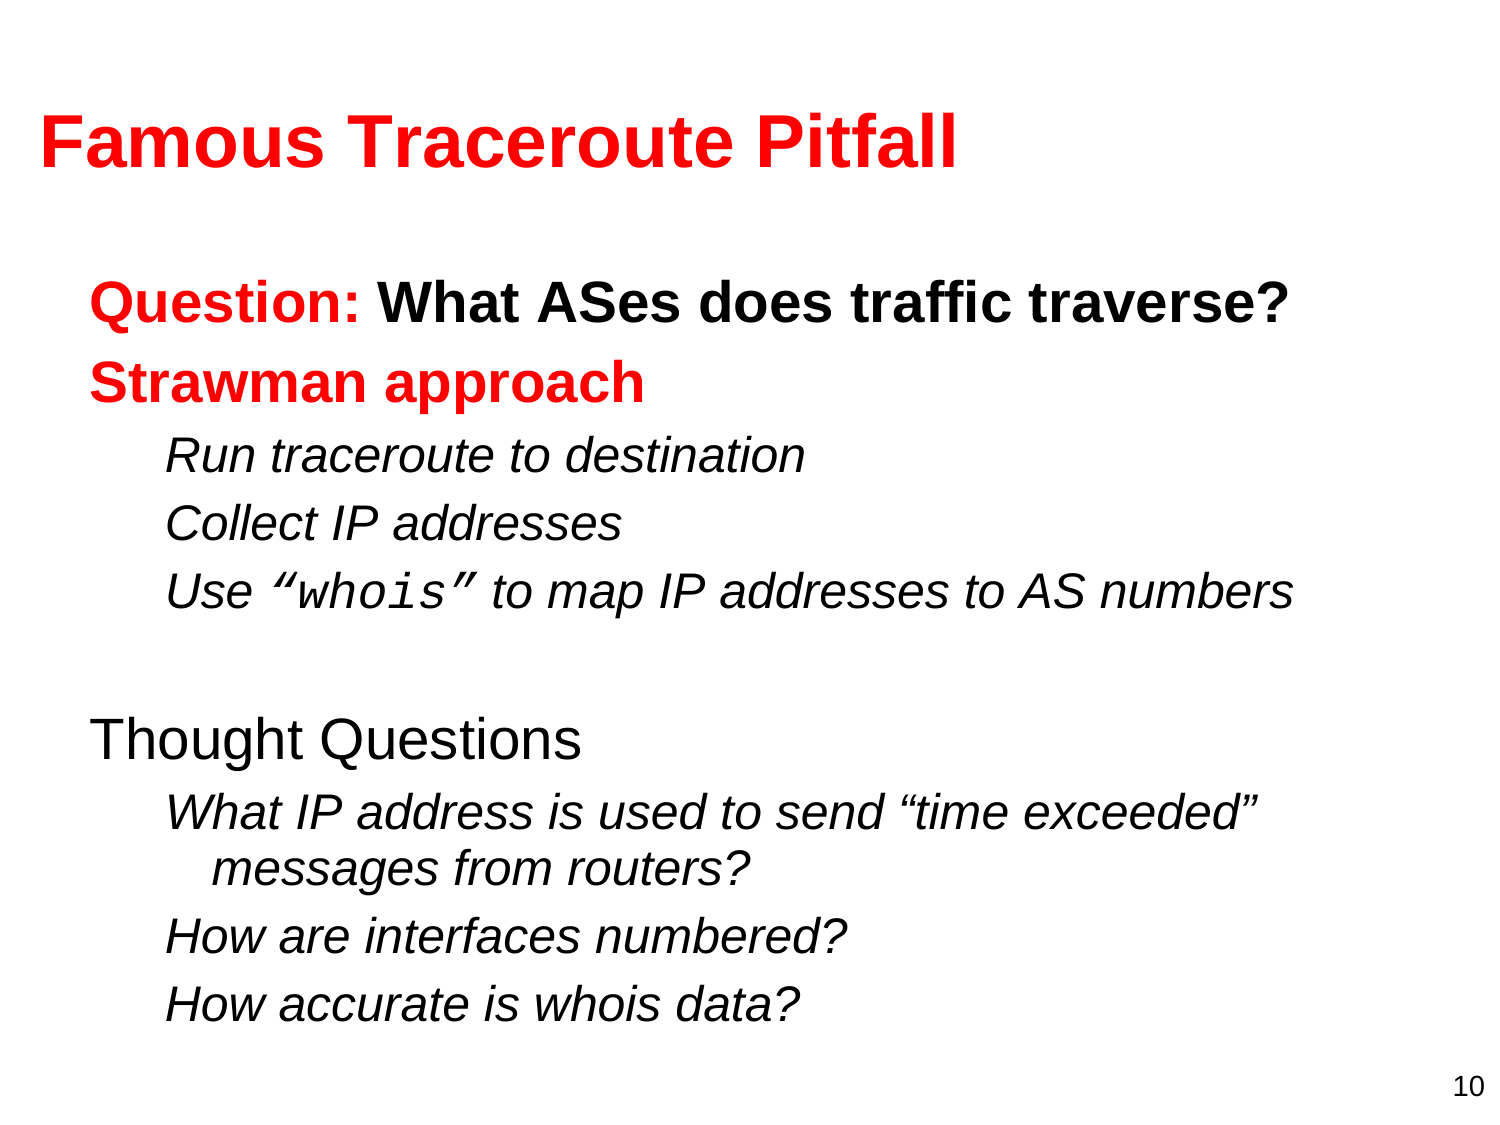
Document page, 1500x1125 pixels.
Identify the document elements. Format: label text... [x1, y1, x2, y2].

list Question: What ASes does traffic traverse? Strawman approach Run traceroute to destination Collect IP addresses Use “whois” to map IP addresses to AS numbers Thought Questions What IP address is used to send “time exceeded” messages from routers? How are interfaces numbered? How accurate is whois data? [75, 262, 1426, 1125]
title Famous Traceroute Pitfall [24, 47, 1500, 236]
